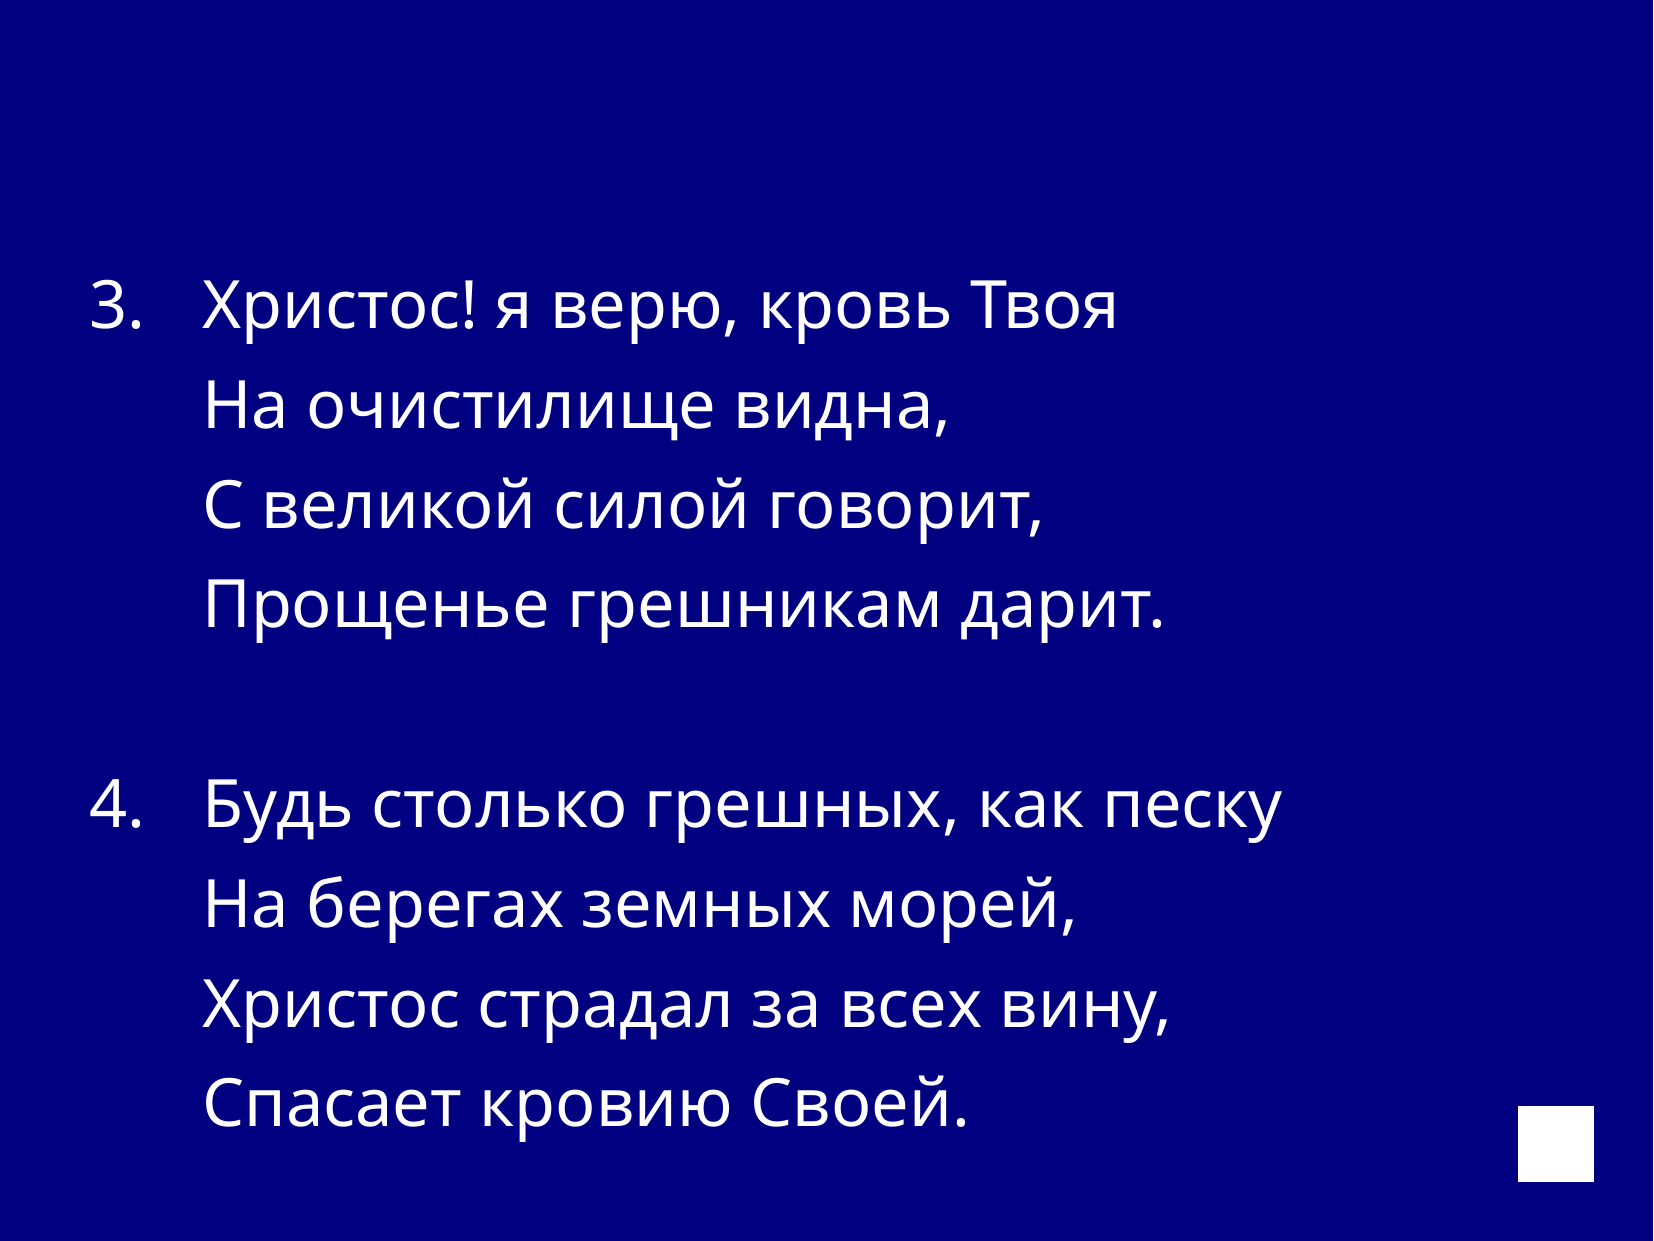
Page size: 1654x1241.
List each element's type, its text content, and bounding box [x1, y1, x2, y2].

text_box [1518, 1106, 1594, 1182]
text_box 3. Христос! я верю, кровь Твоя На очистилище видна, С великой силой говорит, Прощенье грешникам дарит. 4. Будь столько грешных, как песку На берегах земных морей, Христос страдал за всех вину, Спасает кровию Своей. [75, 150, 1576, 1163]
